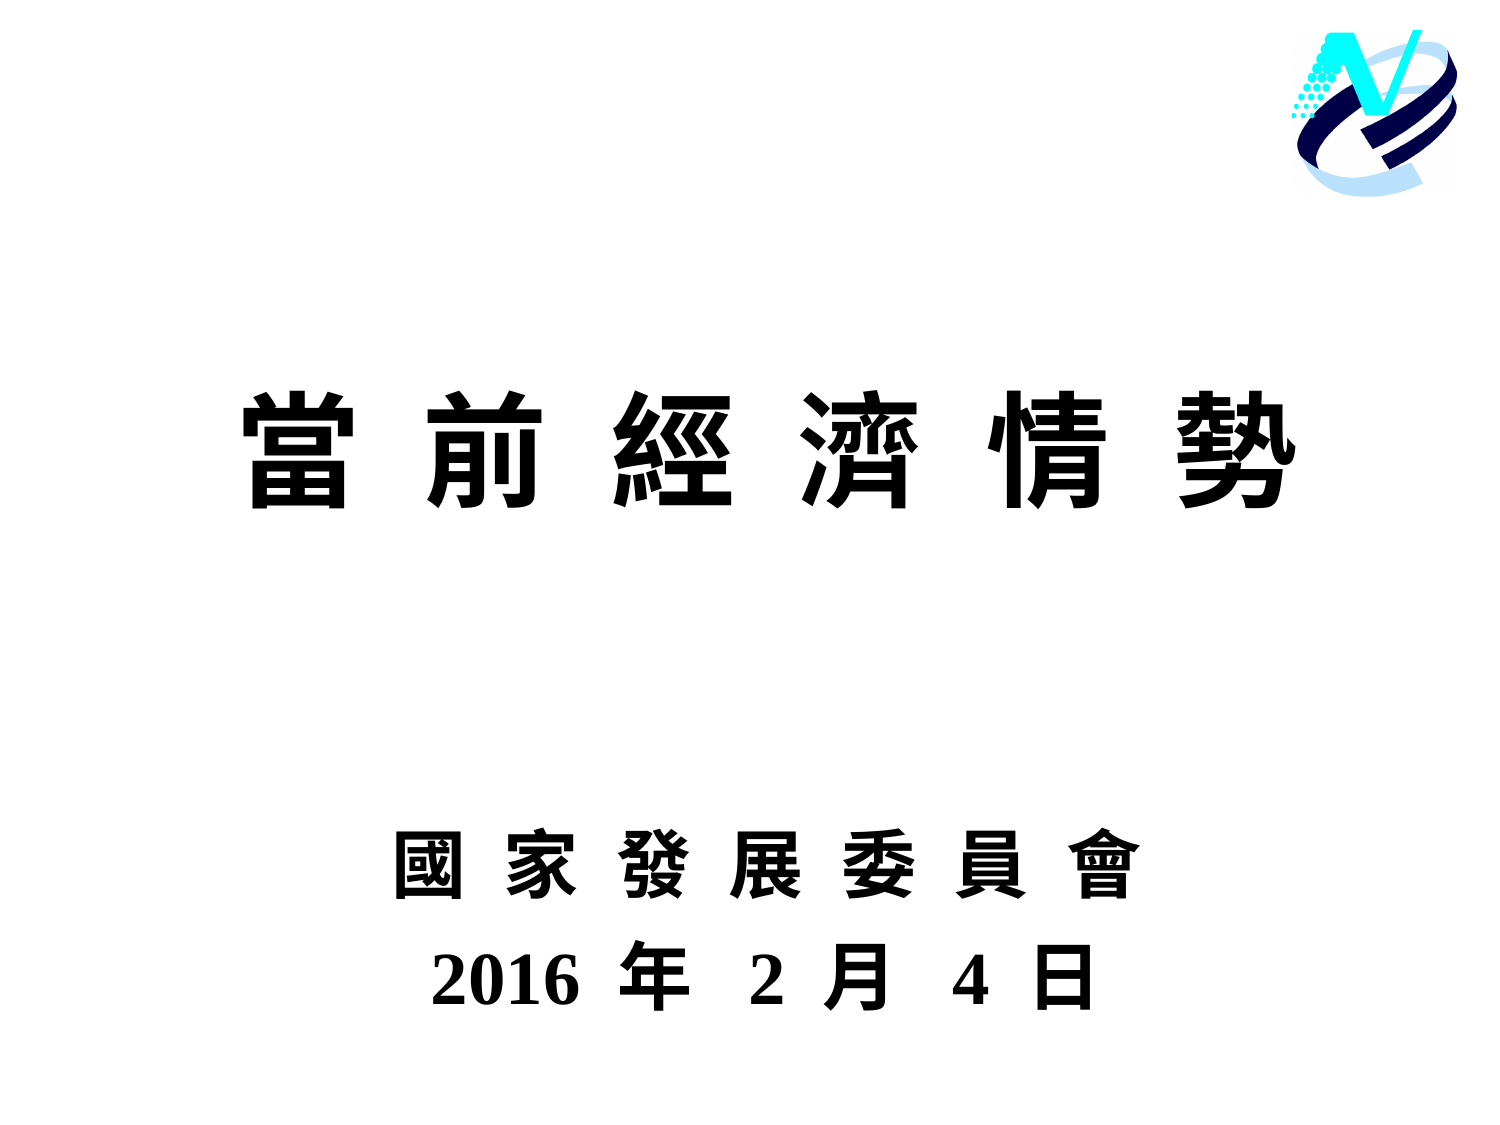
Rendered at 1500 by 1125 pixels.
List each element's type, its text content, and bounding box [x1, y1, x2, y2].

picture [1291, 30, 1457, 197]
title 當 前 經 濟 情 勢 [129, 349, 1404, 591]
text_box 國 家 發 展 委 員 會 2016 年 2 月 4 日 [241, 792, 1292, 1028]
